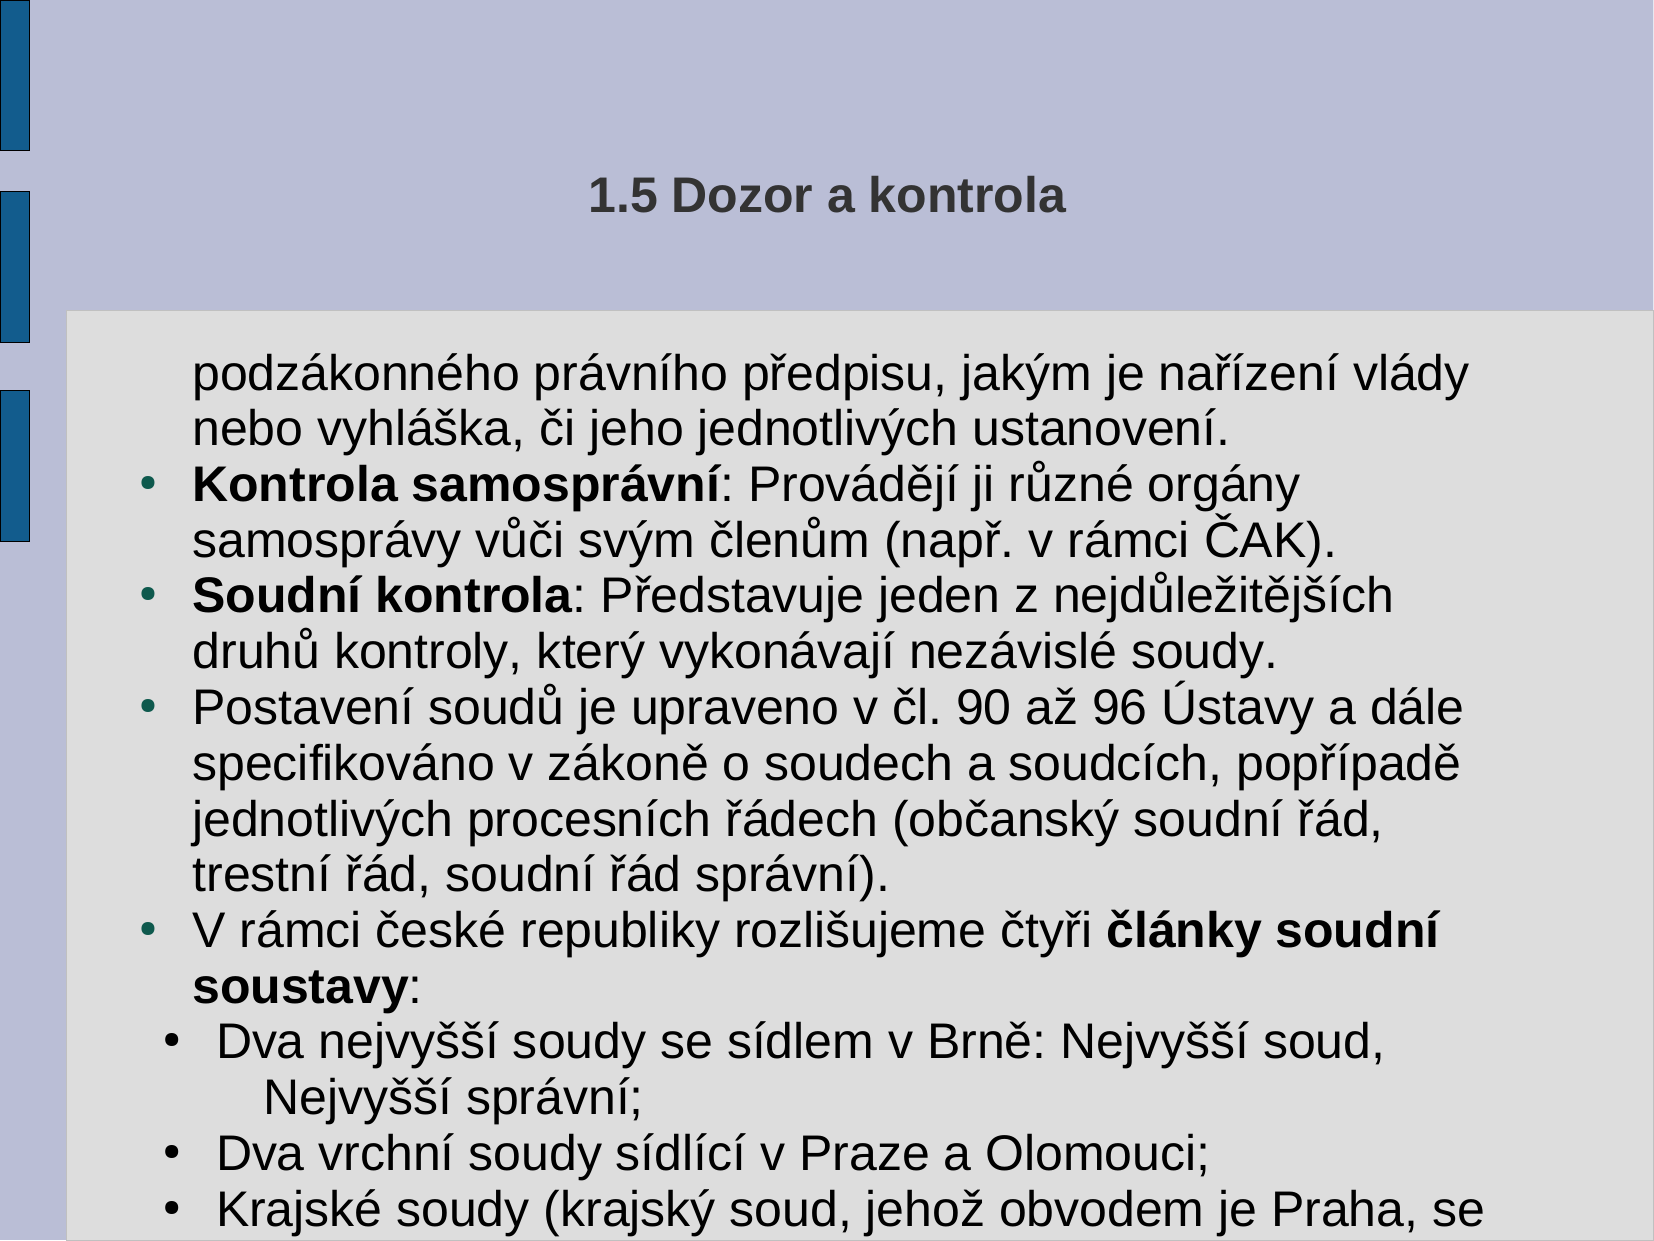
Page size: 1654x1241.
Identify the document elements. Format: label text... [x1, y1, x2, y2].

title 1.5 Dozor a kontrola [121, 91, 1534, 299]
list podzákonného právního předpisu, jakým je nařízení vlády nebo vyhláška, či jeho jednotlivých ustanovení. Kontrola samosprávní: Provádějí ji různé orgány samosprávy vůči svým členům (např. v rámci ČAK). Soudní kontrola: Představuje jeden z nejdůležitějších druhů kontroly, který vykonávají nezávislé soudy. Postavení soudů je upraveno v čl. 90 až 96 Ústavy a dále specifikováno v zákoně o soudech a soudcích, popřípadě jednotlivých procesních řádech (občanský soudní řád, trestní řád, soudní řád správní). V rámci české republiky rozlišujeme čtyři články soudní soustavy: Dva nejvyšší soudy se sídlem v Brně: Nejvyšší soud, Nejvyšší správní; Dva vrchní soudy sídlící v Praze a Olomouci; Krajské soudy (krajský soud, jehož obvodem je Praha, se [121, 344, 1534, 1241]
